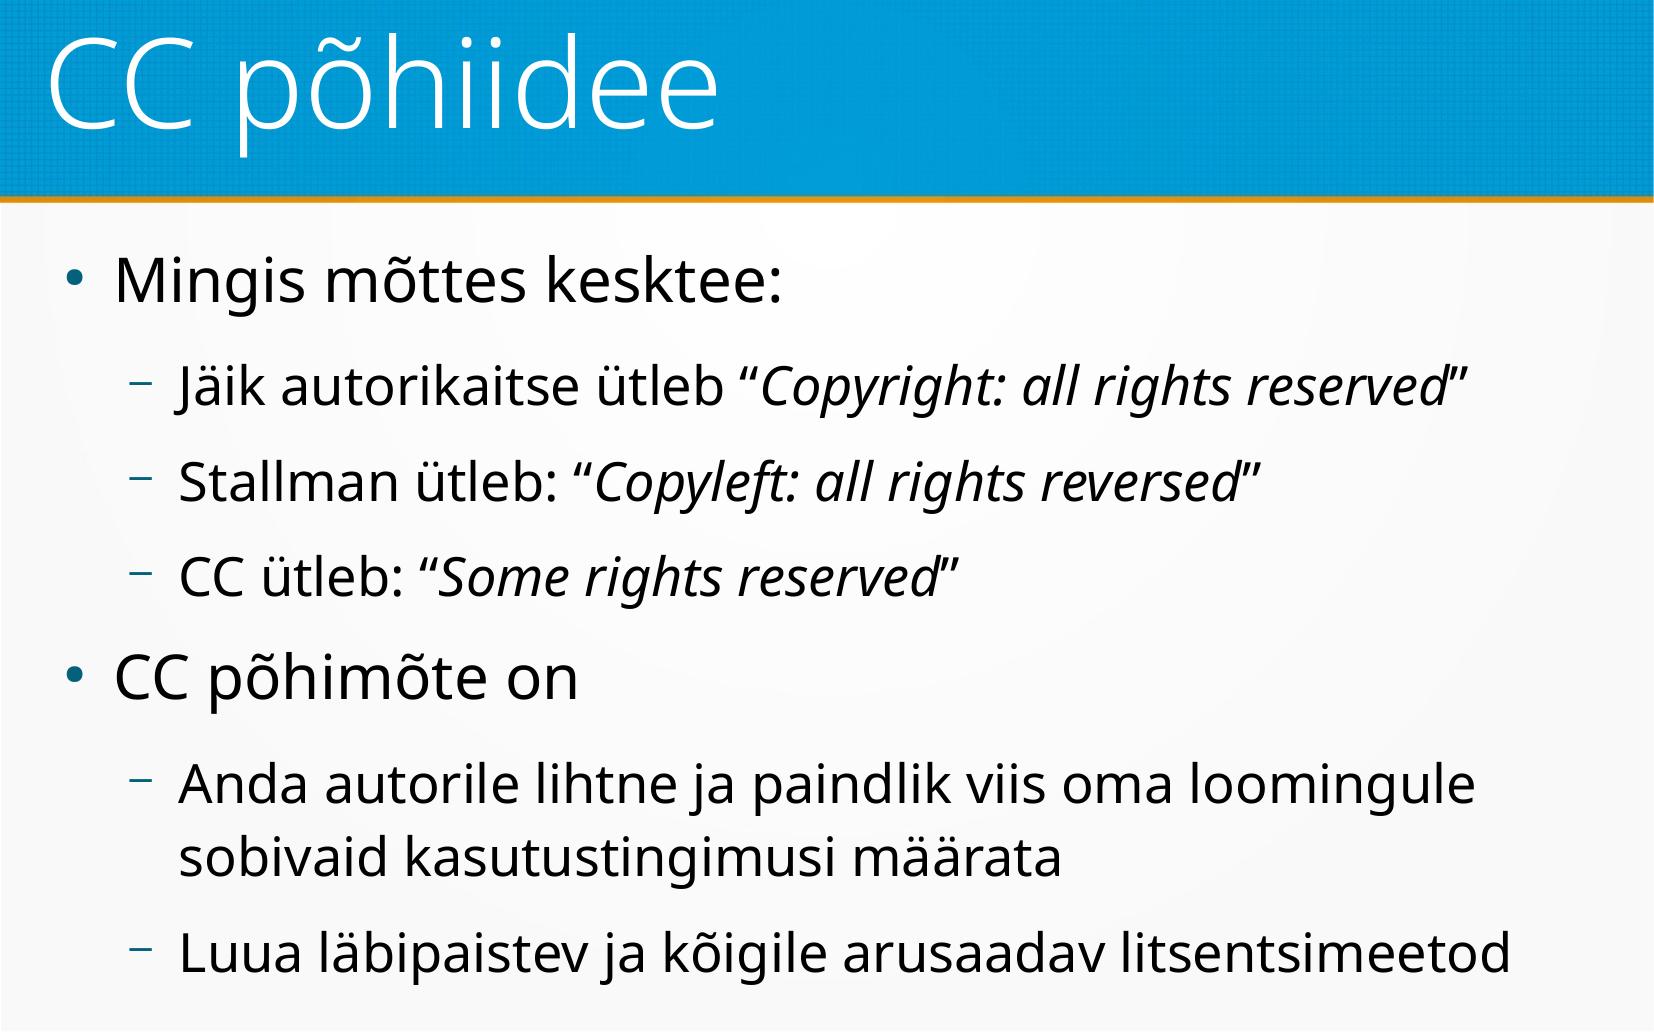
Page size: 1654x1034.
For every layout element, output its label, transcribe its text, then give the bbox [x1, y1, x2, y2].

title CC põhiidee [43, 0, 1619, 166]
picture [0, 195, 1654, 1034]
list Mingis mõttes kesktee: Jäik autorikaitse ütleb “Copyright: all rights reserved” Stallman ütleb: “Copyleft: all rights reversed” CC ütleb: “Some rights reserved” CC põhimõte on Anda autorile lihtne ja paindlik viis oma loomingule sobivaid kasutustingimusi määrata Luua läbipaistev ja kõigile arusaadav litsentsimeetod [47, 236, 1607, 1002]
